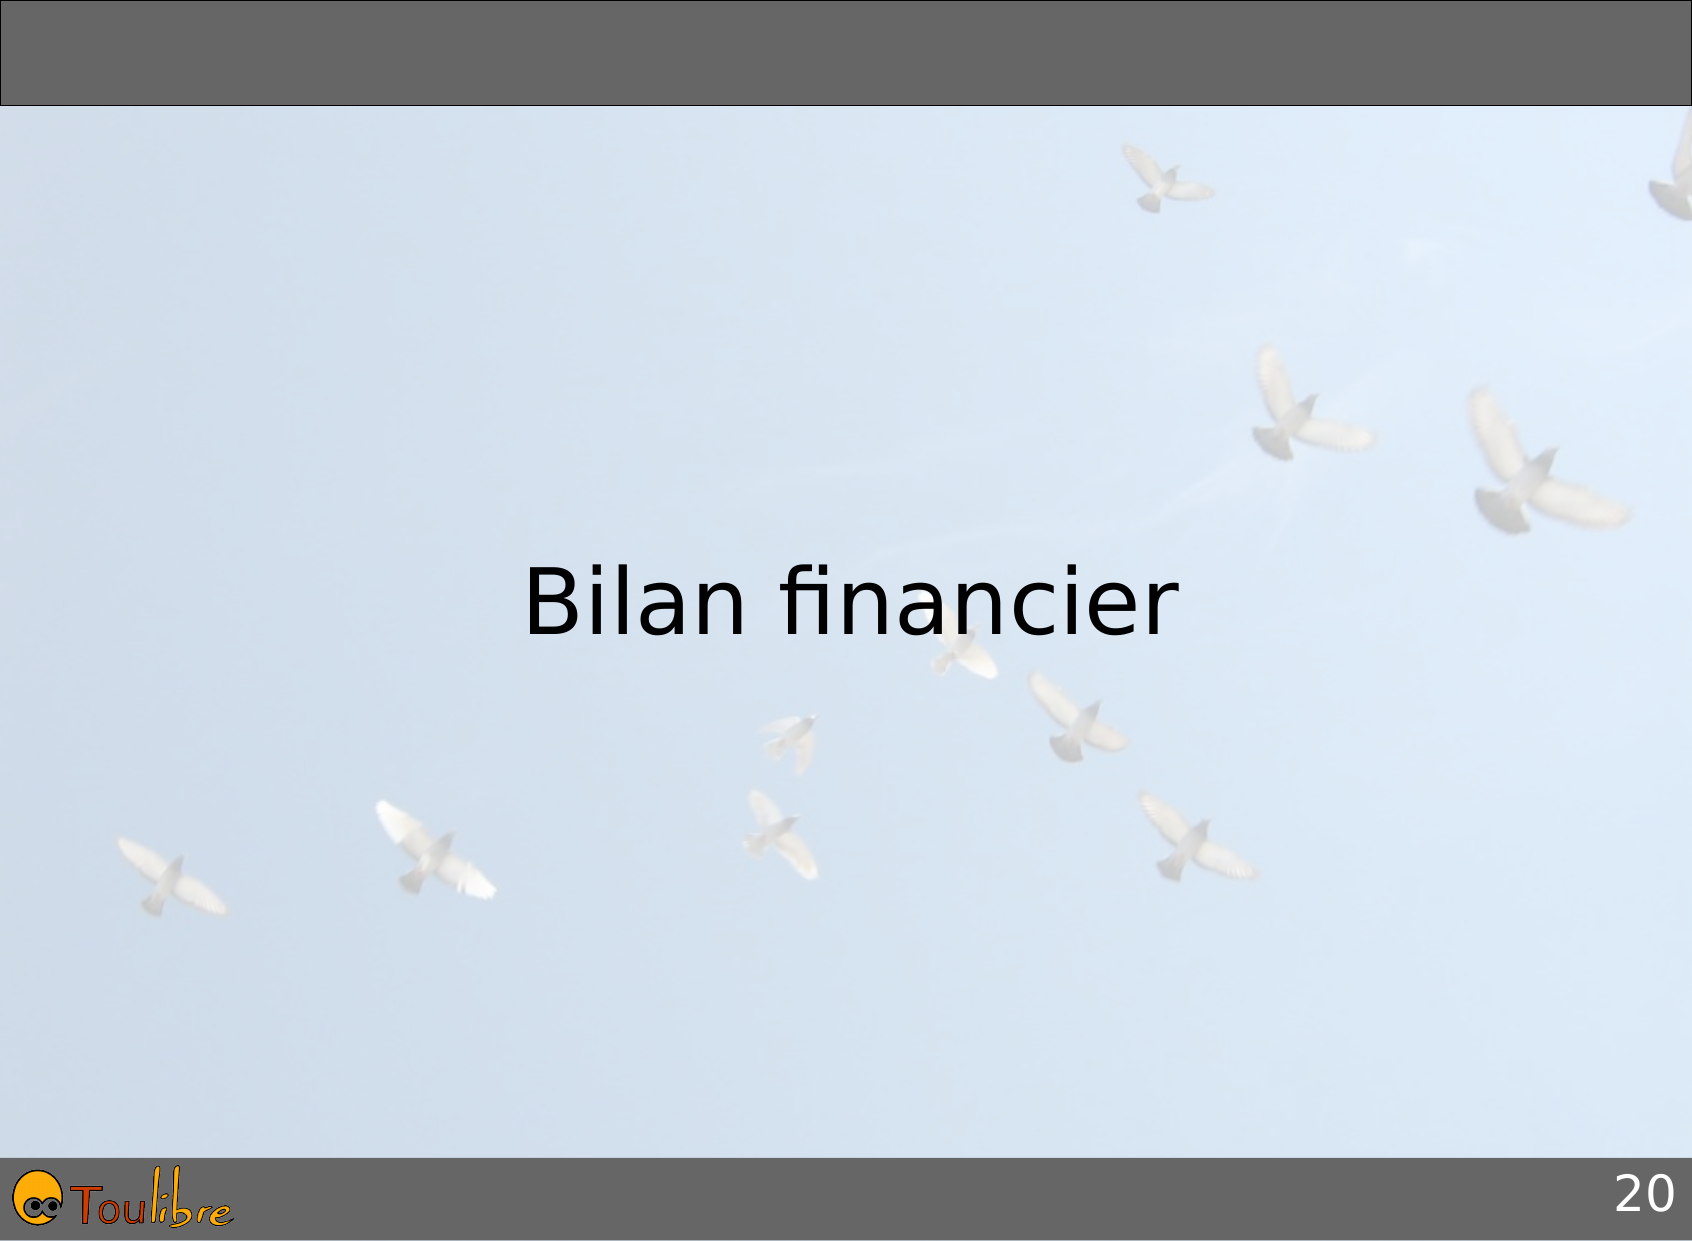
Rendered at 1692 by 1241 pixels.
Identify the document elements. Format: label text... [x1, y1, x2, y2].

title Bilan financier [89, 506, 1613, 699]
picture [12, 1165, 234, 1228]
